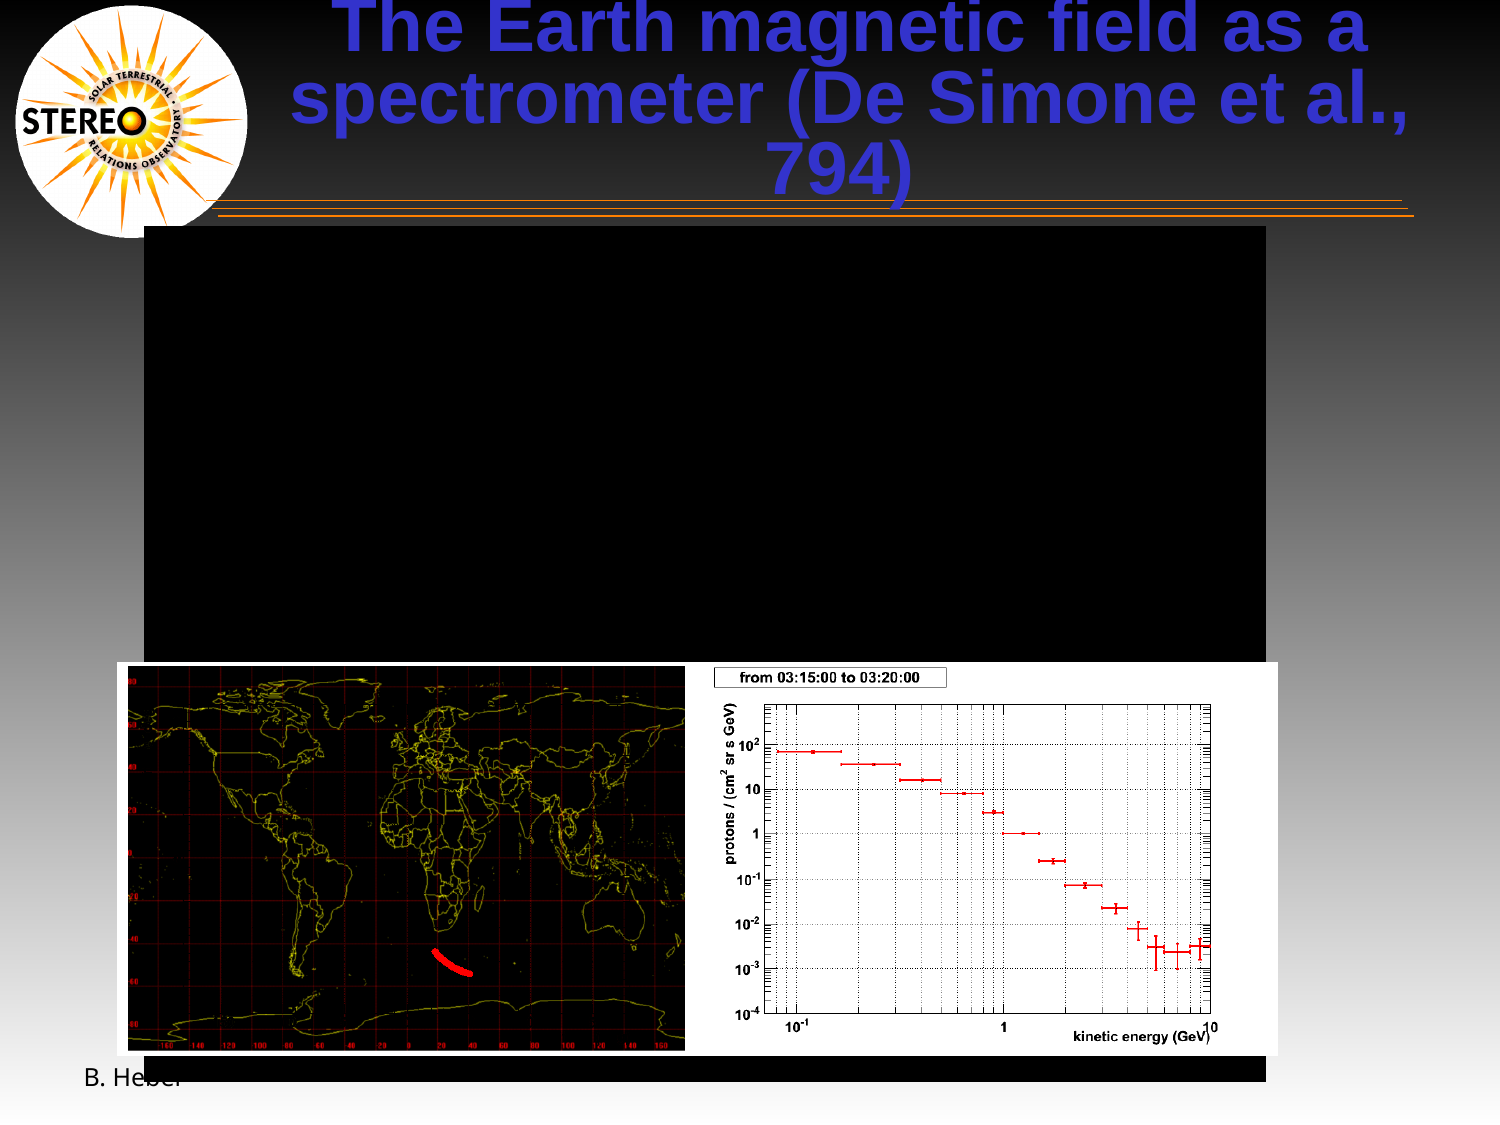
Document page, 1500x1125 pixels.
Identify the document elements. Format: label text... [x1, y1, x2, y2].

picture [10, 2, 1278, 1082]
title The Earth magnetic field as a spectrometer (De Simone et al., 794) [242, 49, 1459, 155]
